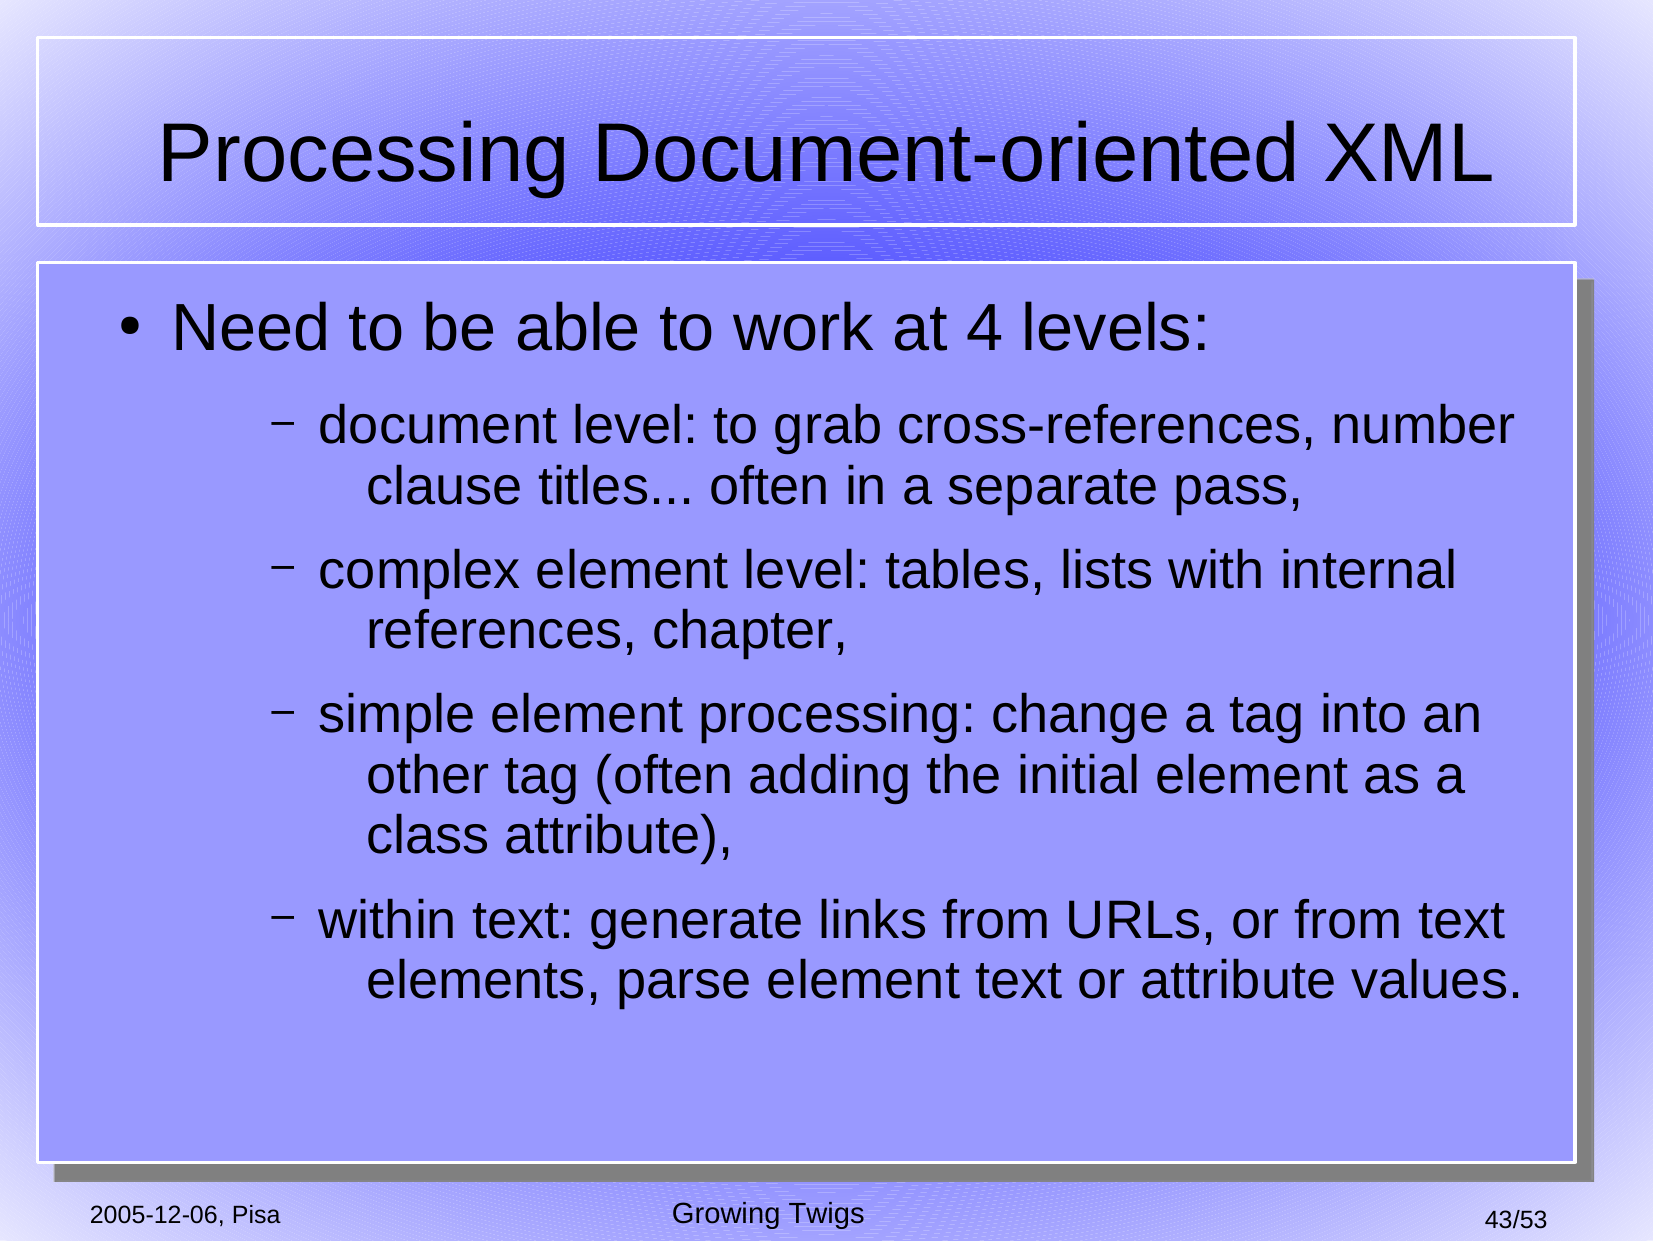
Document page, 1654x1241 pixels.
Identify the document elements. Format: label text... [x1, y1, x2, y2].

list Need to be able to work at 4 levels: document level: to grab cross-references, number clause titles... often in a separate pass, complex element level: tables, lists with internal references, chapter, simple element processing: change a tag into an other tag (often adding the initial element as a class attribute), within text: generate links from URLs, or from text elements, parse element text or attribute values. [82, 290, 1571, 1126]
title Processing Document-oriented XML [82, 49, 1571, 257]
